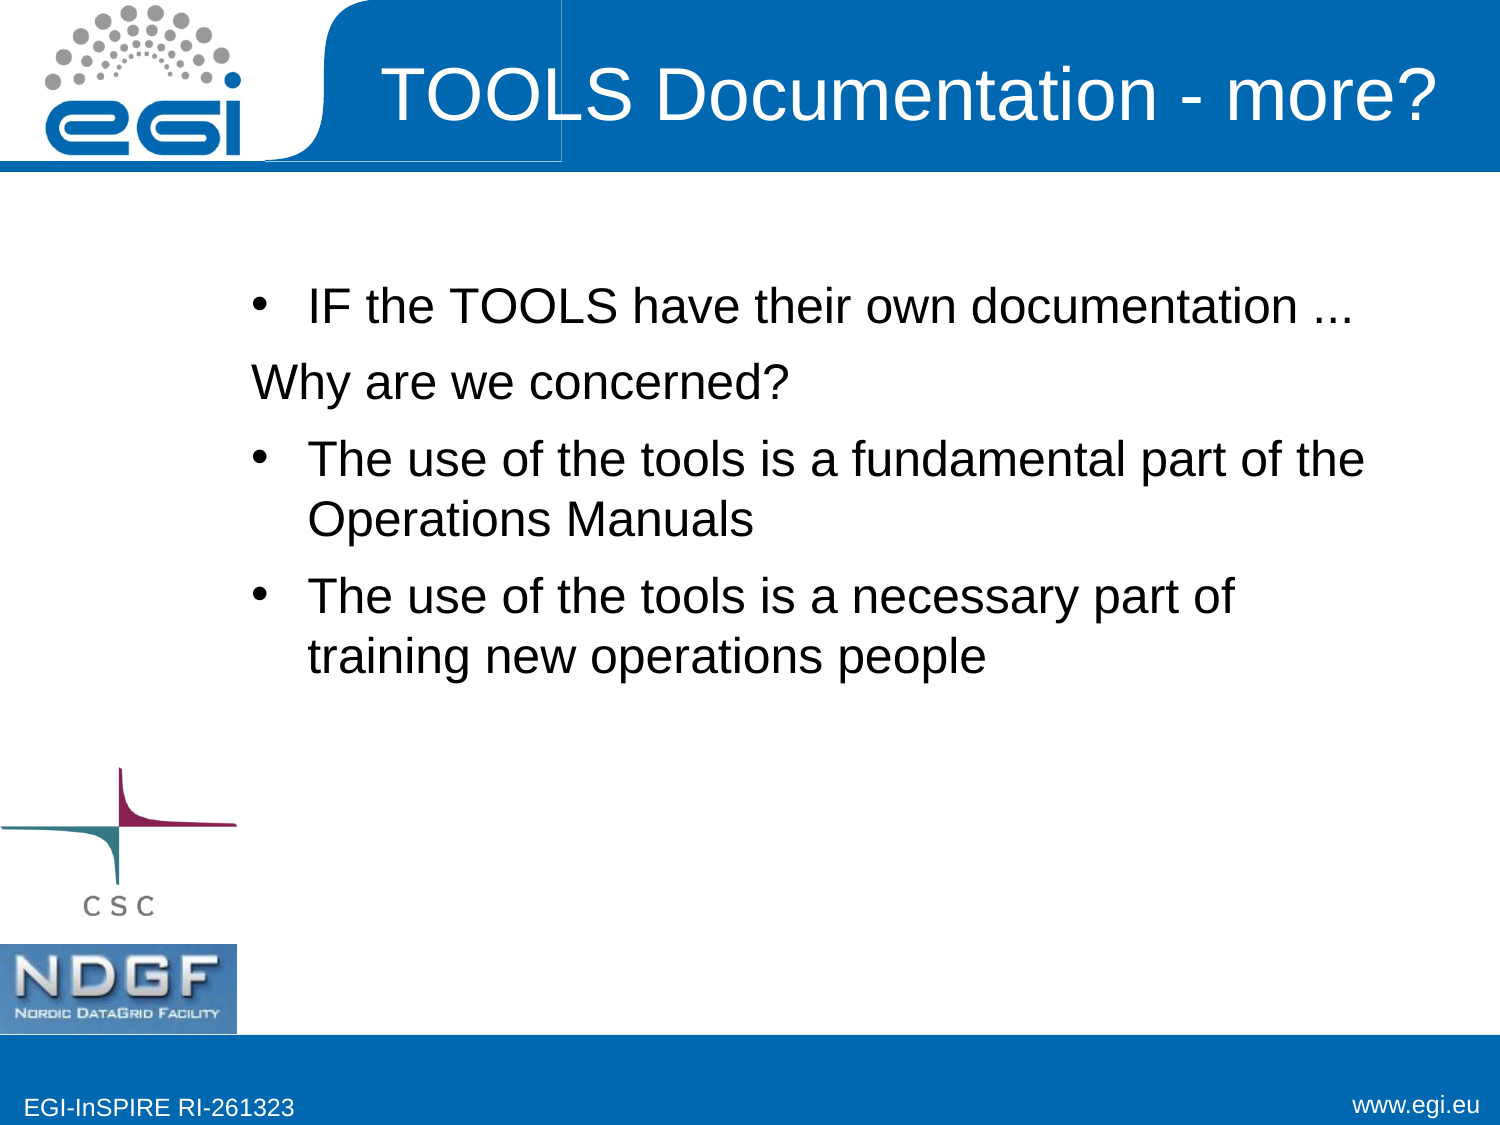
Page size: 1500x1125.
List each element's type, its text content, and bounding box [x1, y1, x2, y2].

picture [0, 944, 237, 1034]
list IF the TOOLS have their own documentation ... Why are we concerned? The use of the tools is a fundamental part of the Operations Manuals The use of the tools is a necessary part of training new operations people [236, 265, 1418, 1009]
title TOOLS Documentation - more? [348, 0, 1471, 208]
picture [0, 0, 265, 161]
picture [0, 767, 236, 916]
